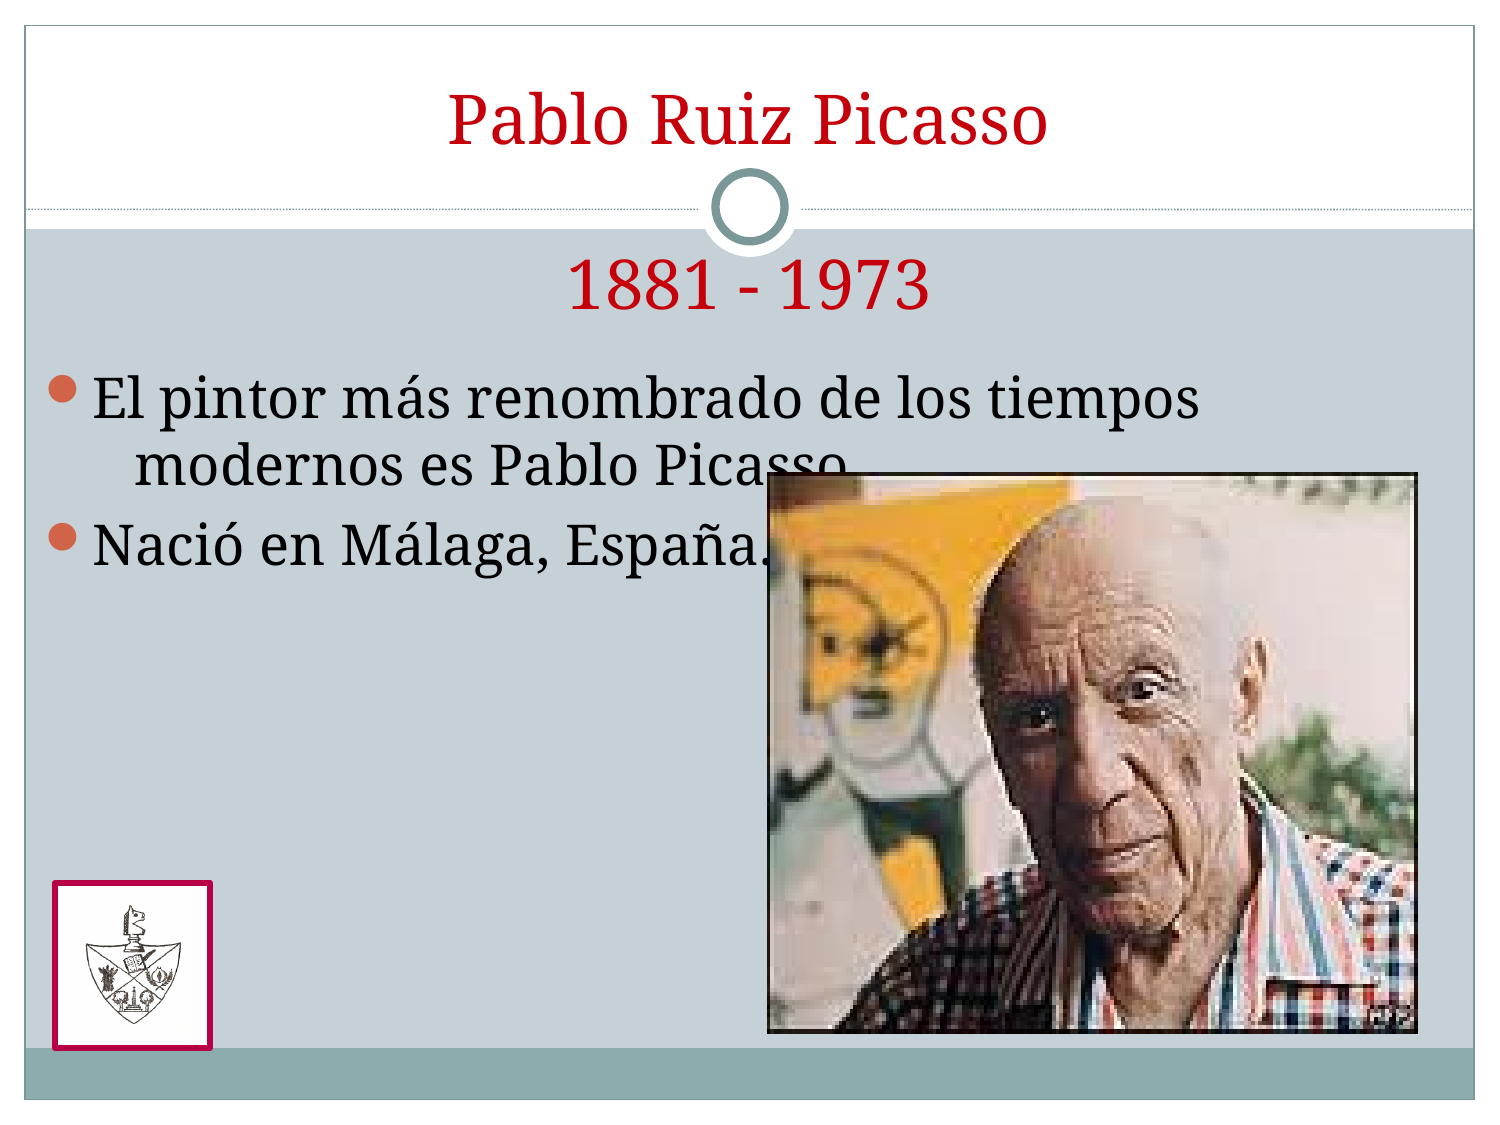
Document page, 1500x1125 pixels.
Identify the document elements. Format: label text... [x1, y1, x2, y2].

list El pintor más renombrado de los tiempos modernos es Pablo Picasso. Nació en Málaga, España. [29, 354, 1425, 724]
picture [57, 885, 207, 1046]
picture [767, 472, 1418, 1034]
title Pablo Ruiz Picasso 1881 - 1973 [49, 37, 1450, 414]
